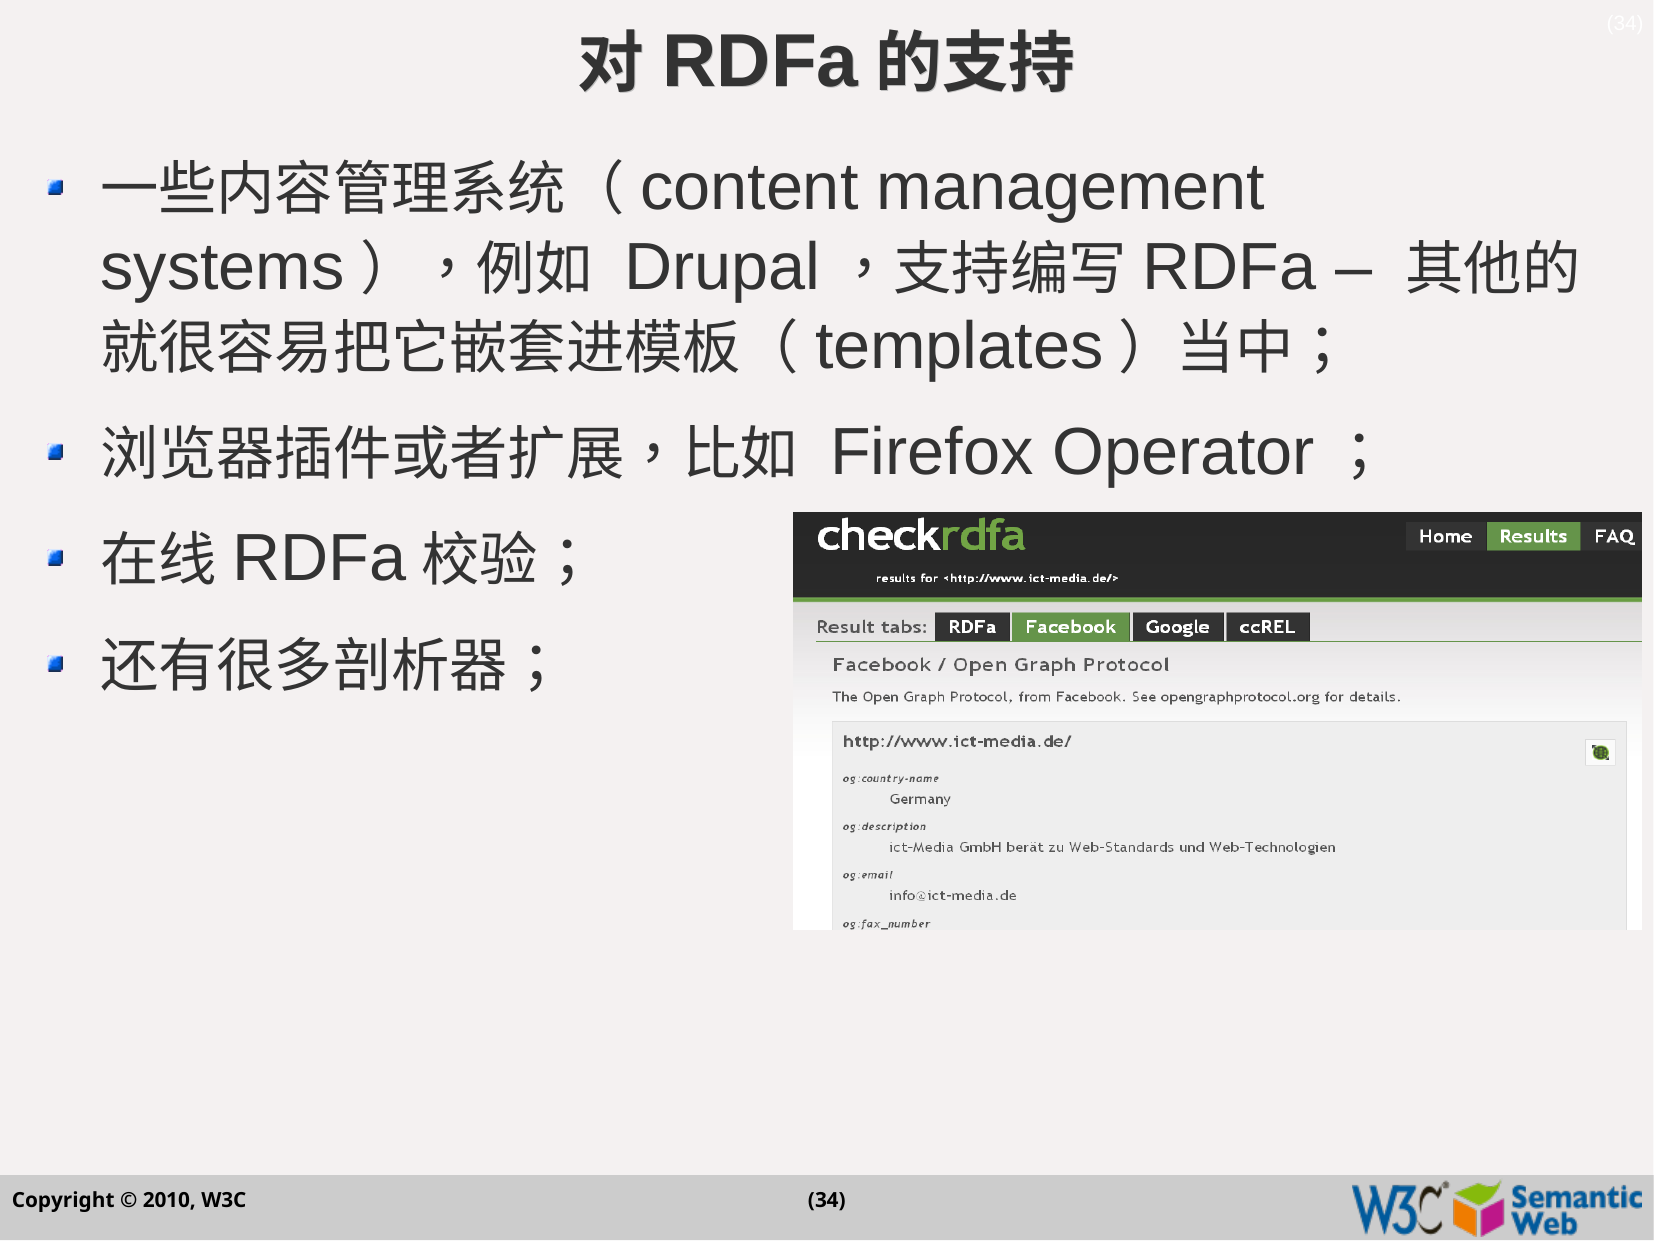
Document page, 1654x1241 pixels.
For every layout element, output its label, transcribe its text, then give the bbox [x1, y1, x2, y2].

list 一些内容管理系统（content management systems），例如 Drupal，支持编写RDFa – 其他的就很容易把它嵌套进模板（templates）当中； 浏览器插件或者扩展，比如 Firefox Operator； 在线RDFa校验； 还有很多剖析器； [29, 147, 1624, 1119]
title 对RDFa的支持 [0, 7, 1654, 111]
picture [1352, 1178, 1642, 1237]
picture [793, 512, 1642, 930]
